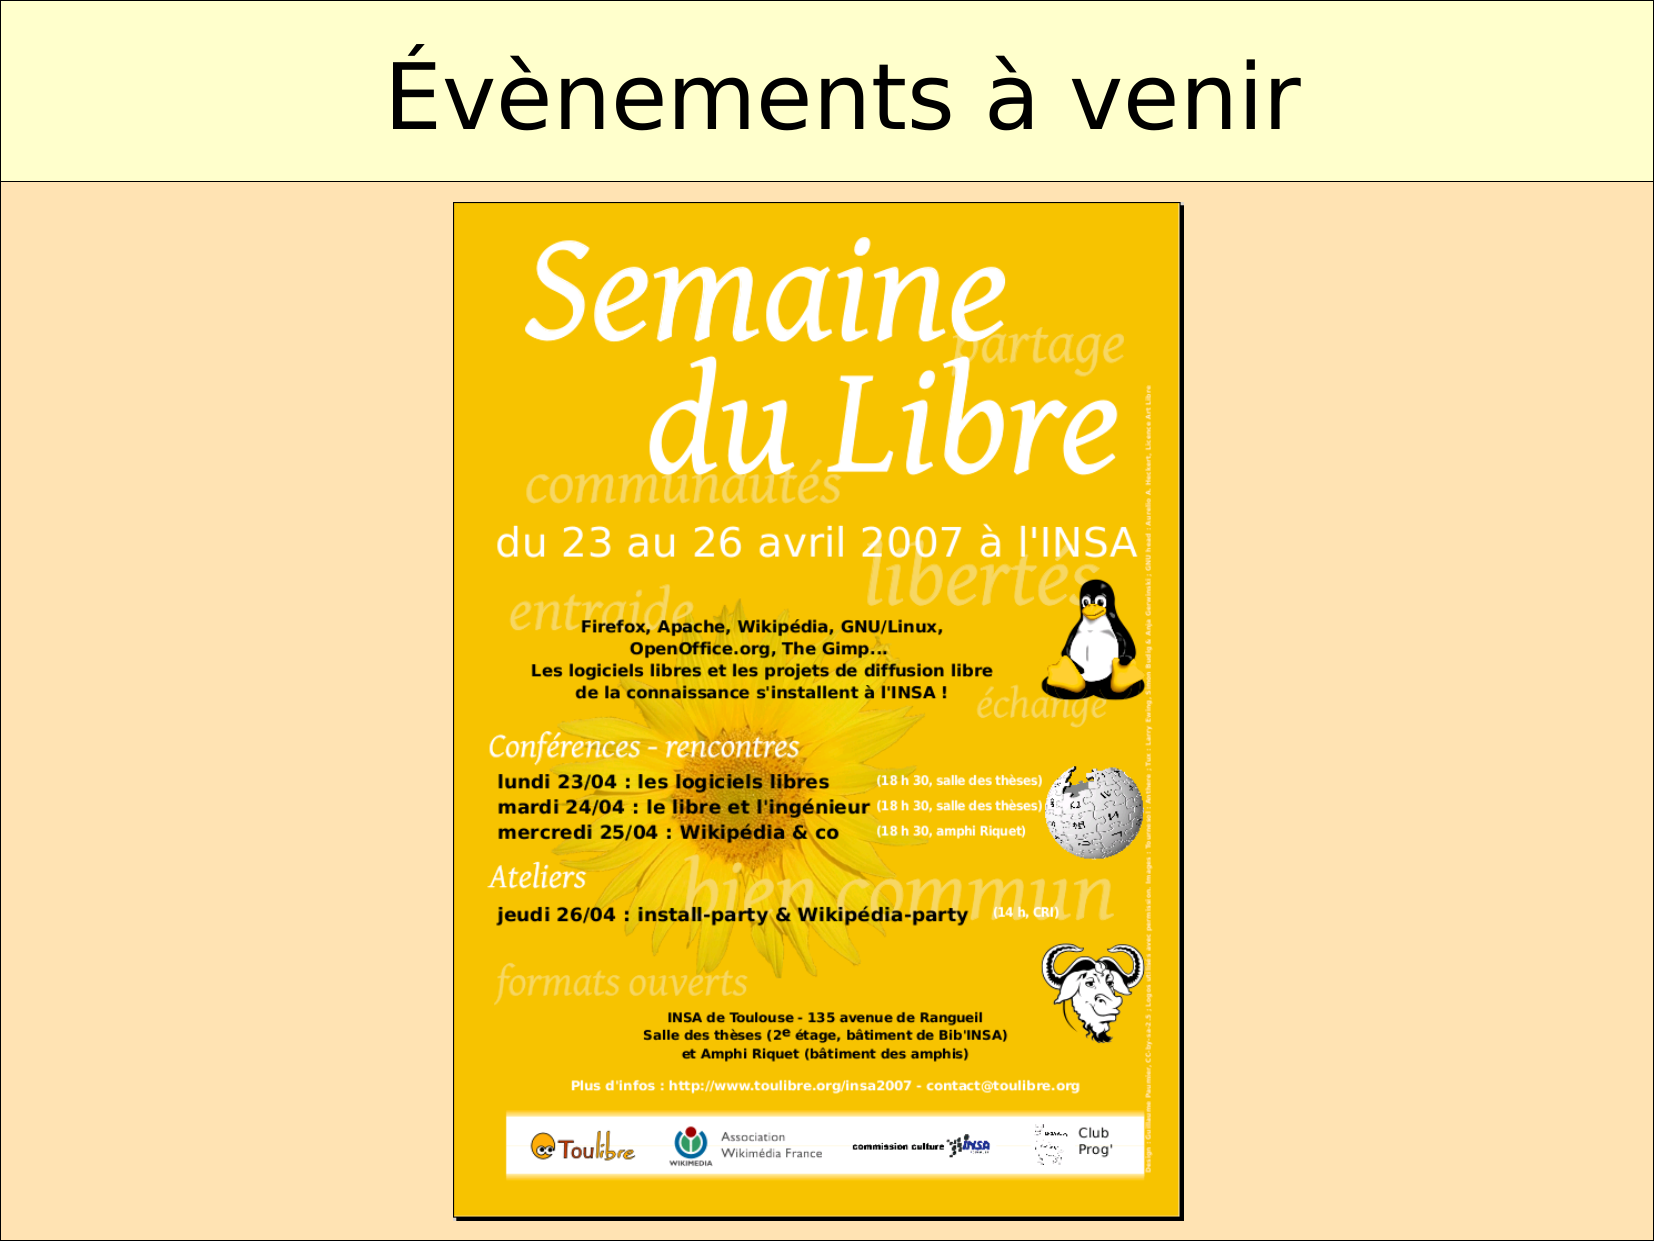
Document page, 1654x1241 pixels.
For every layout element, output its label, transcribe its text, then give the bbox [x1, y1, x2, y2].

title Évènements à venir [135, 37, 1552, 158]
picture [453, 202, 1184, 1221]
